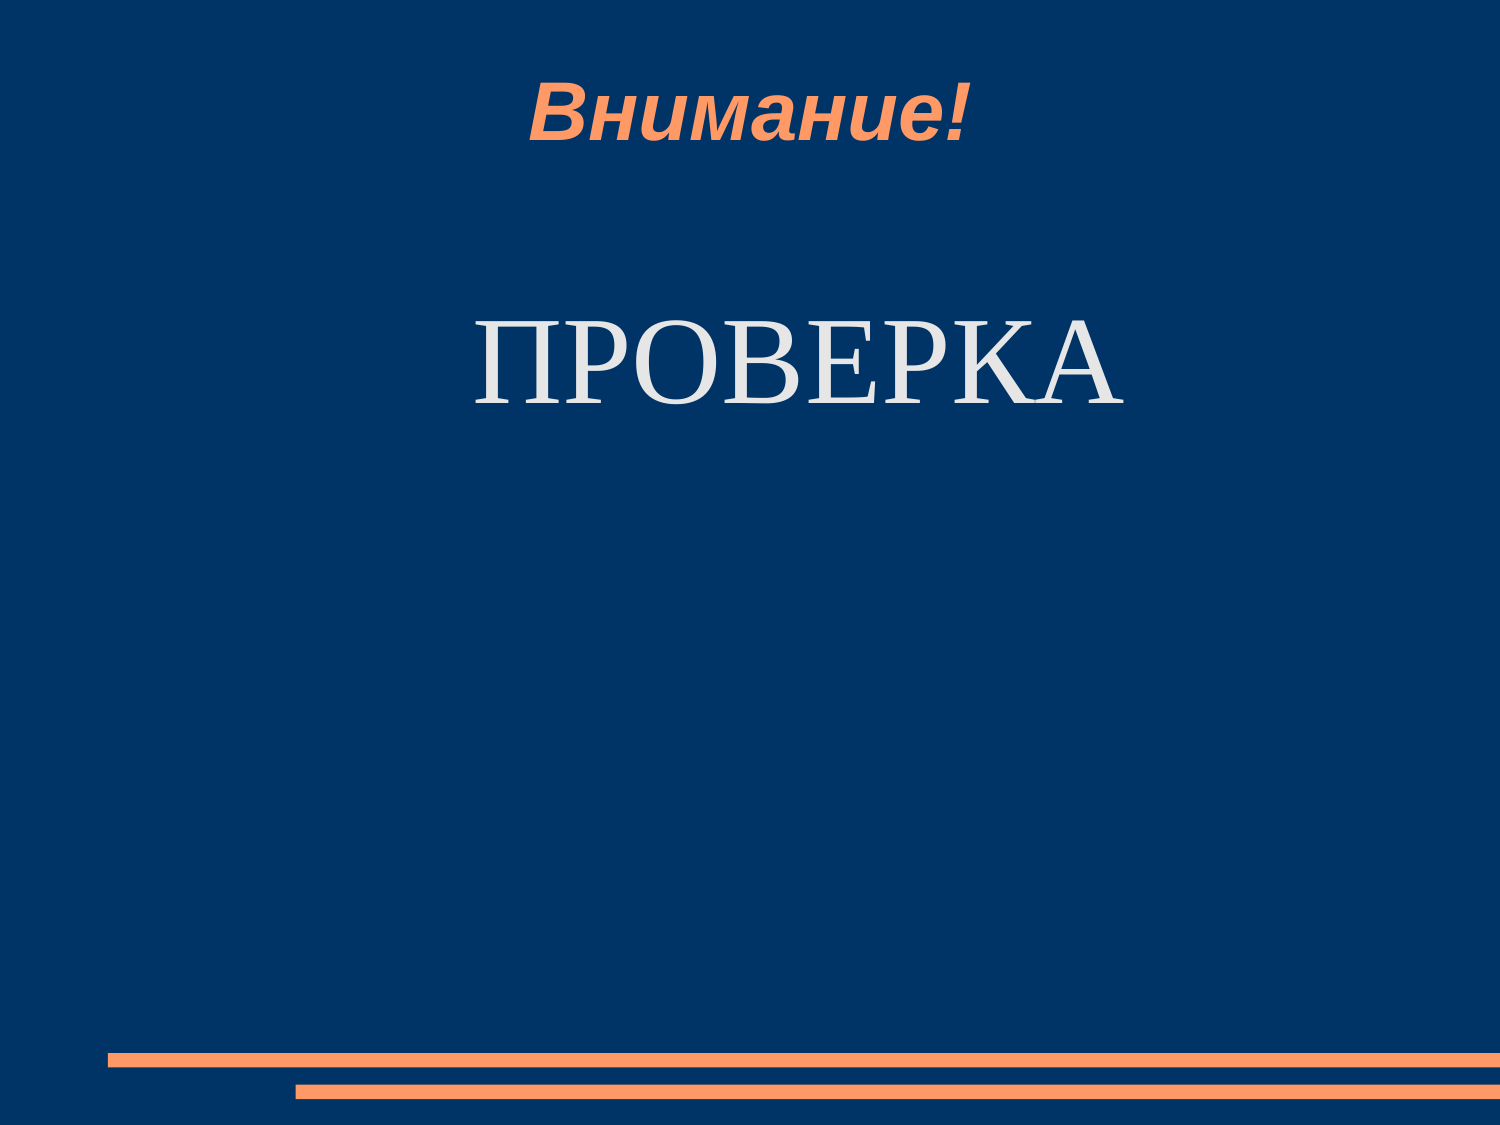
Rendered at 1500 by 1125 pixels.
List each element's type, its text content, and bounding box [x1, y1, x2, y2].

title Внимание! [110, 24, 1392, 198]
list ПРОВЕРКА [110, 292, 1416, 1035]
